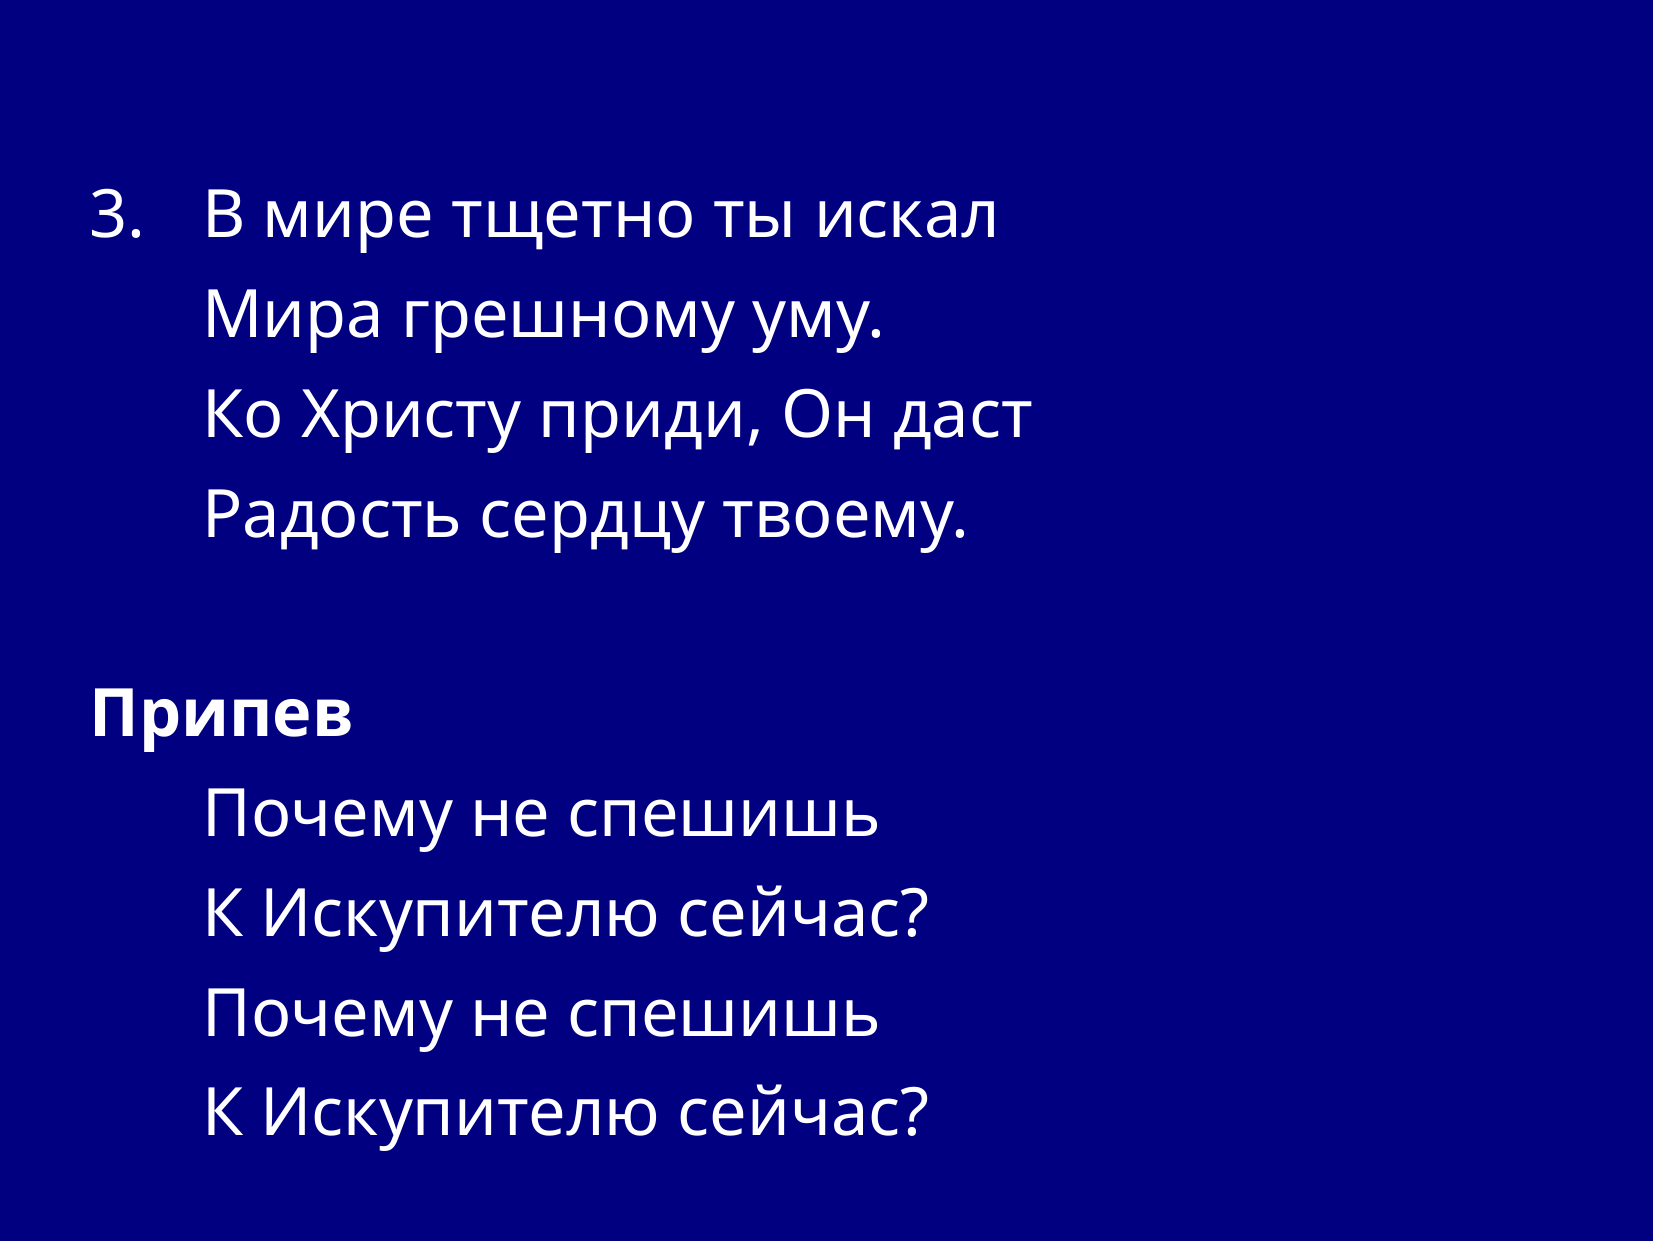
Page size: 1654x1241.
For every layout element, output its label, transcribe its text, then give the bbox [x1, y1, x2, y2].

text_box 3. В мире тщетно ты искал Мира грешному уму. Ко Христу приди, Он даст Радость сердцу твоему. Припев Почему не спешишь К Искупителю сейчас? Почему не спешишь К Искупителю сейчас? [75, 150, 1576, 1163]
